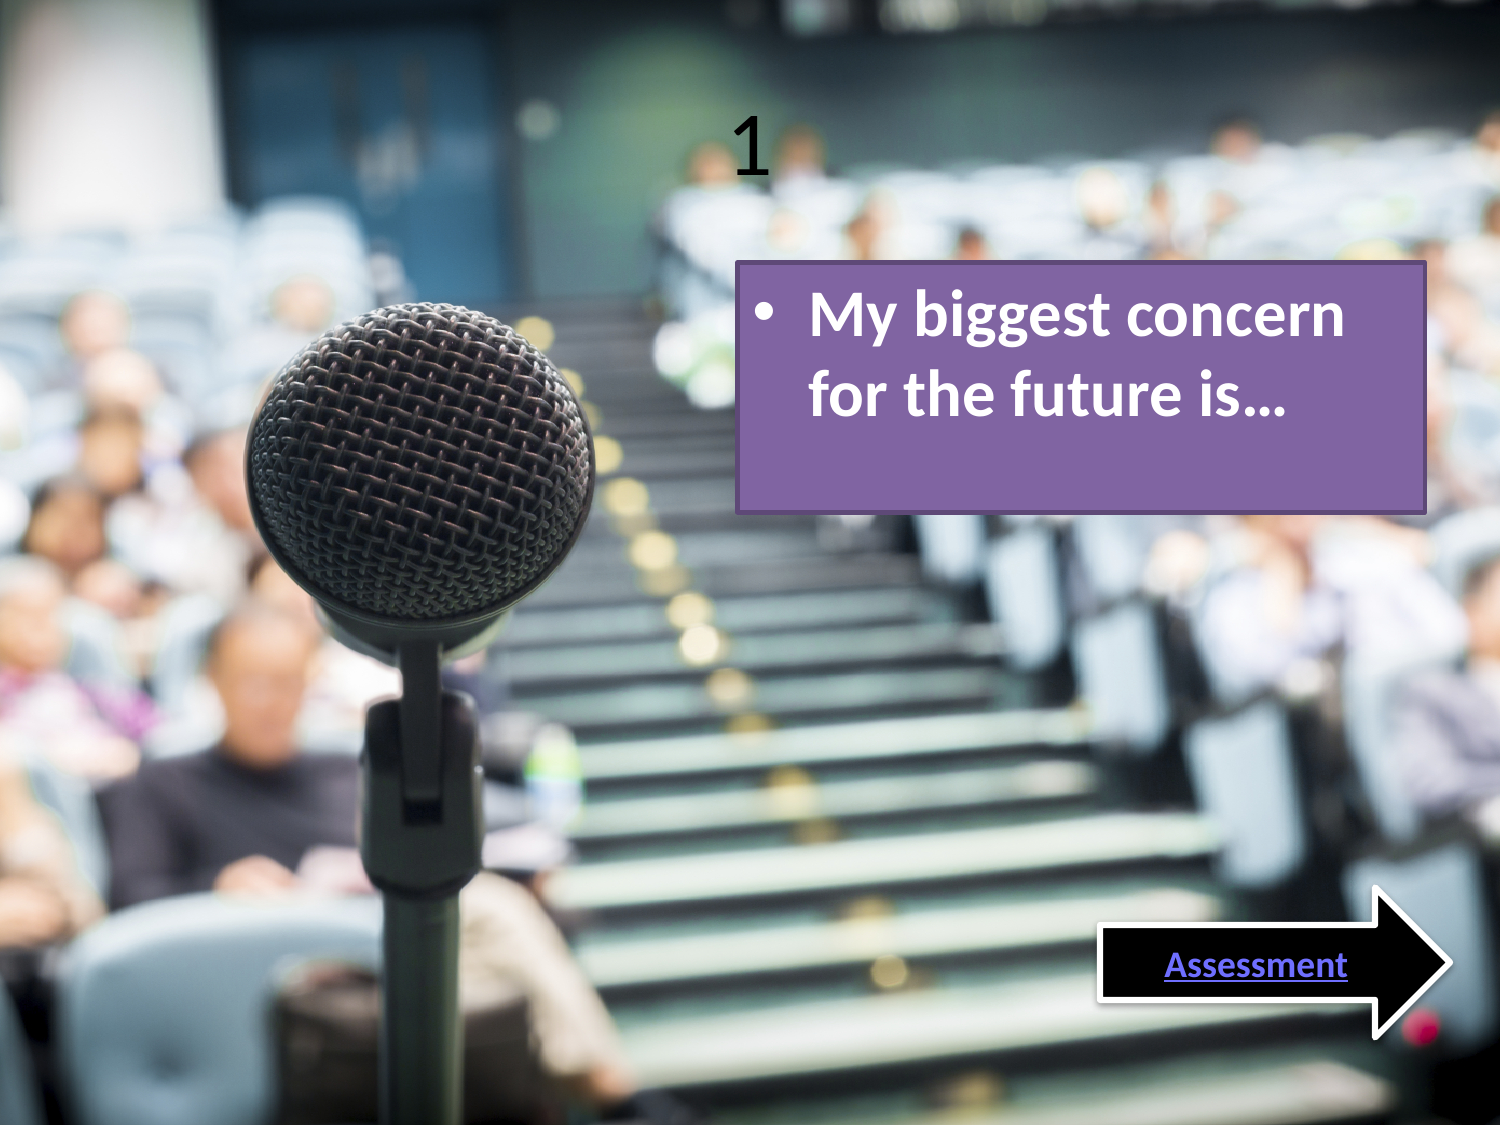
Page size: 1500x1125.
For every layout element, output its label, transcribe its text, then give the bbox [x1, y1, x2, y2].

title 1 [75, 45, 1425, 233]
list My biggest concern for the future is… [737, 262, 1425, 513]
text_box Assessment [1100, 887, 1451, 1038]
picture [0, 0, 1500, 1125]
